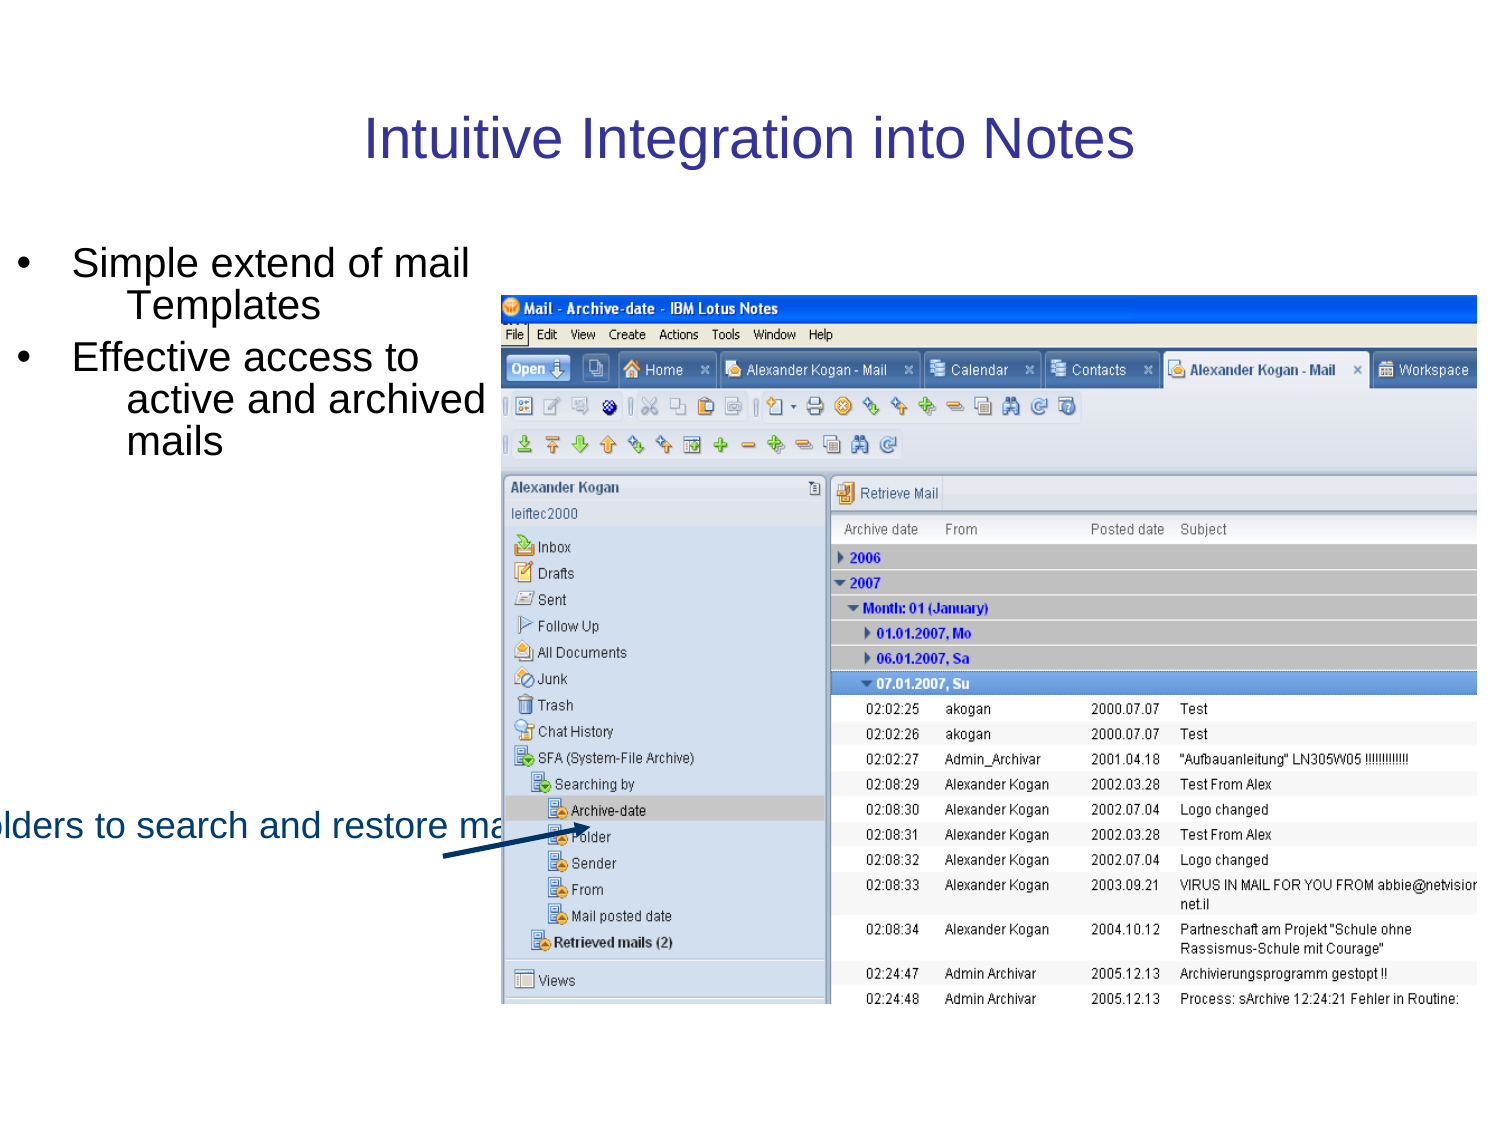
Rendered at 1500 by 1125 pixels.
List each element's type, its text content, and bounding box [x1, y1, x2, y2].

list Simple extend of mail Templates Effective access to active and archived mails [1, 236, 502, 499]
title Intuitive Integration into Notes [75, 45, 1426, 233]
picture [501, 295, 1477, 1004]
text_box Folders to search and restore mails [0, 797, 501, 855]
